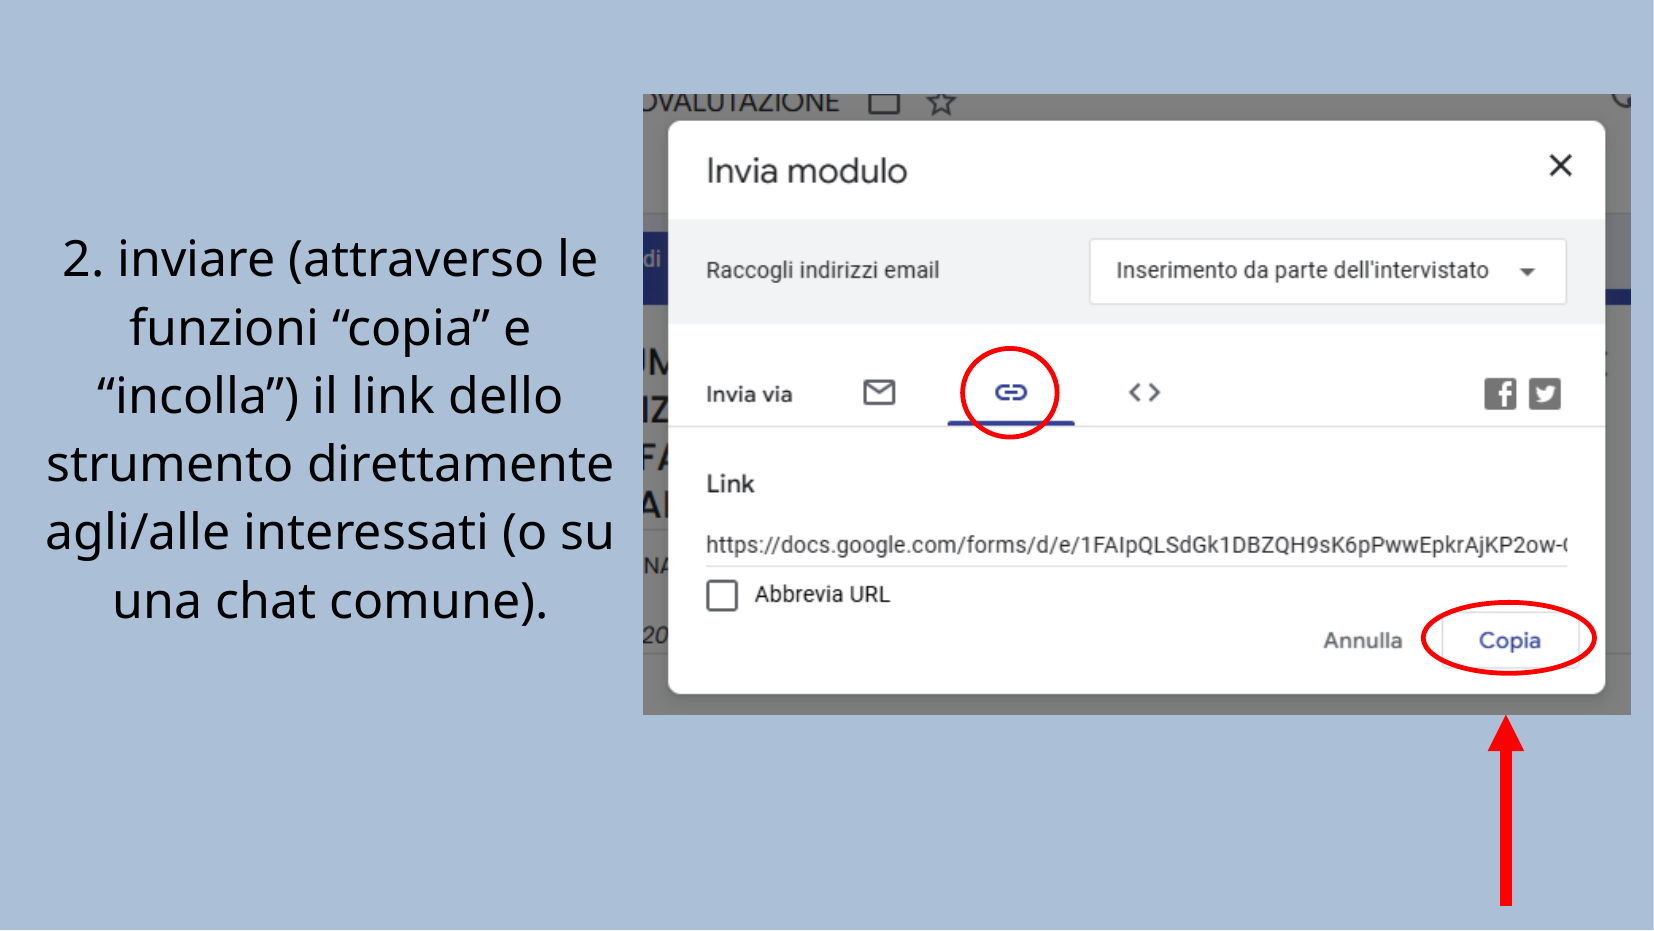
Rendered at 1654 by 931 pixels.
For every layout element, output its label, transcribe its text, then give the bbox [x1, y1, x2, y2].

picture [643, 94, 1631, 715]
title 2. inviare (attraverso le funzioni “copia” e “incolla”) il link dello strumento direttamente agli/alle interessati (o su una chat comune). [35, 160, 626, 627]
